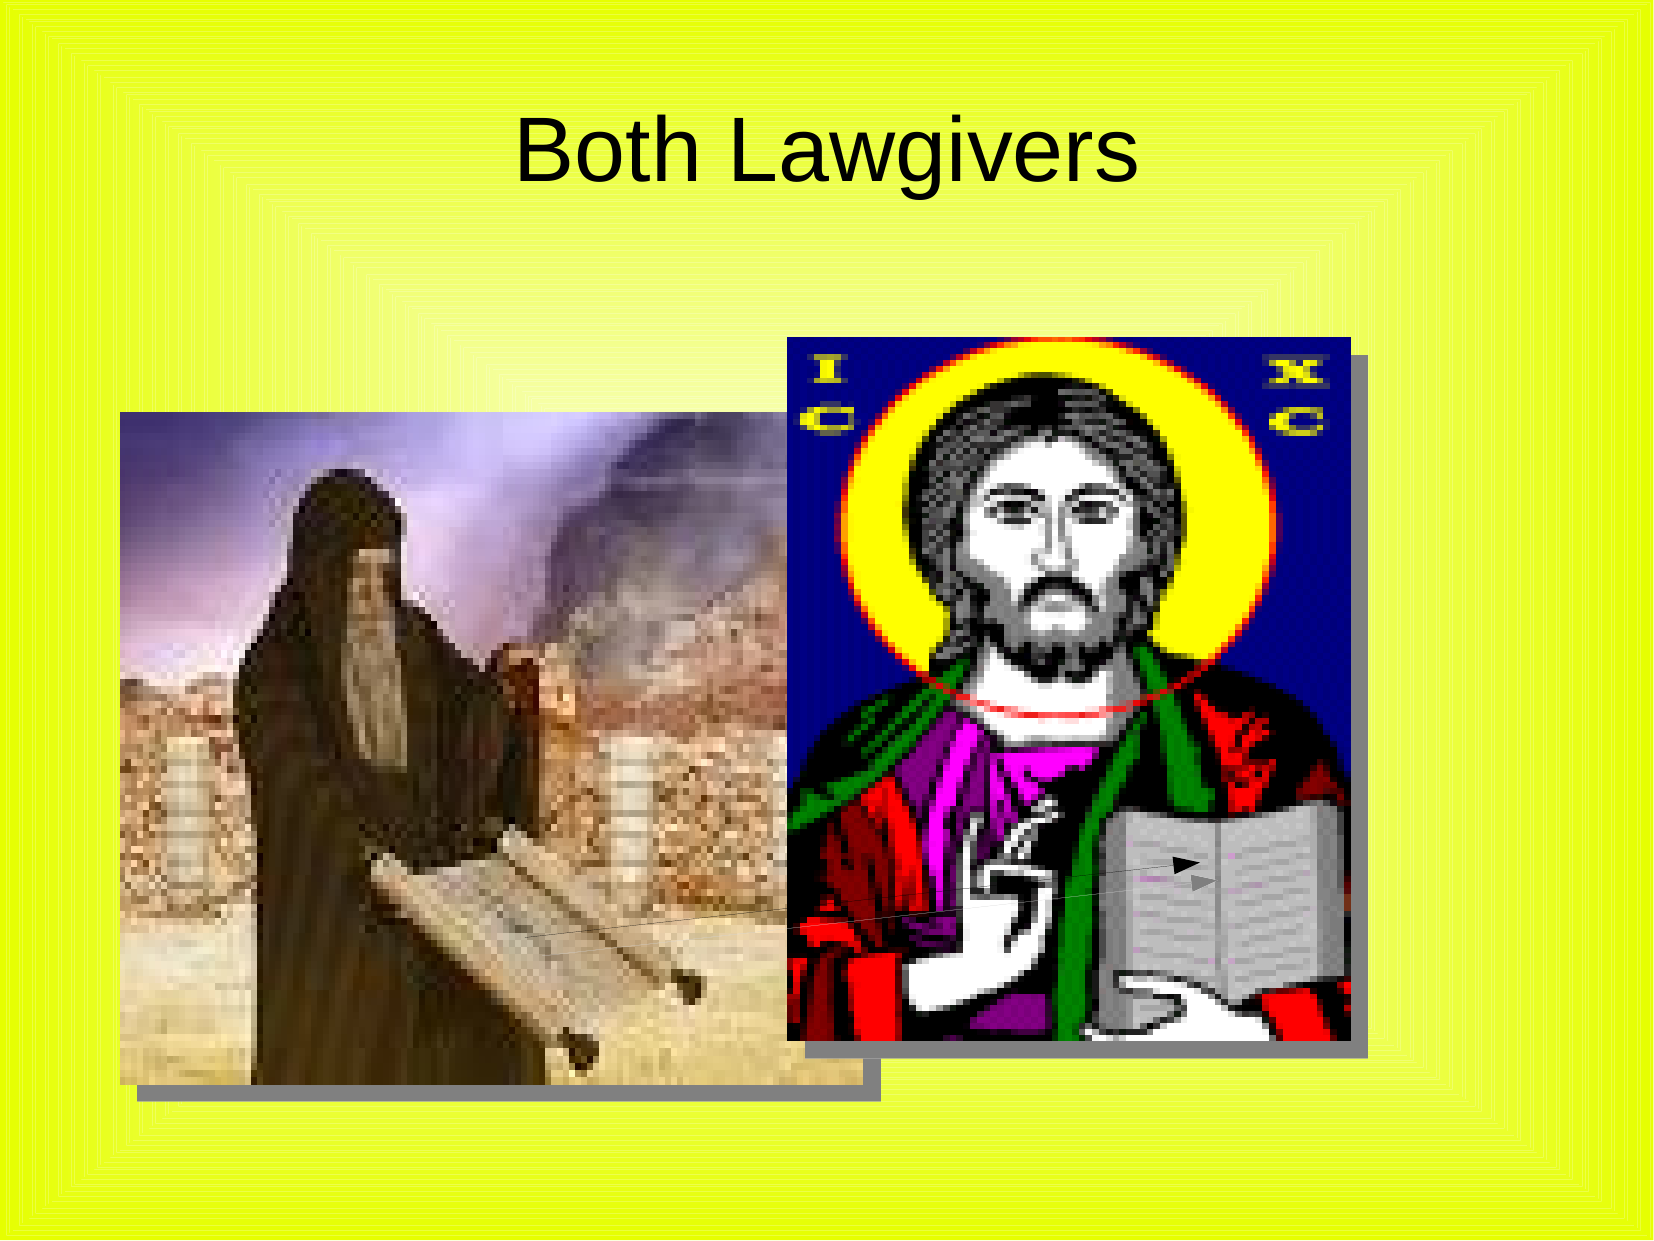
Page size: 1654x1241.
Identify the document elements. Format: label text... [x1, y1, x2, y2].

title Both Lawgivers [121, 46, 1534, 254]
picture [120, 337, 1351, 1085]
